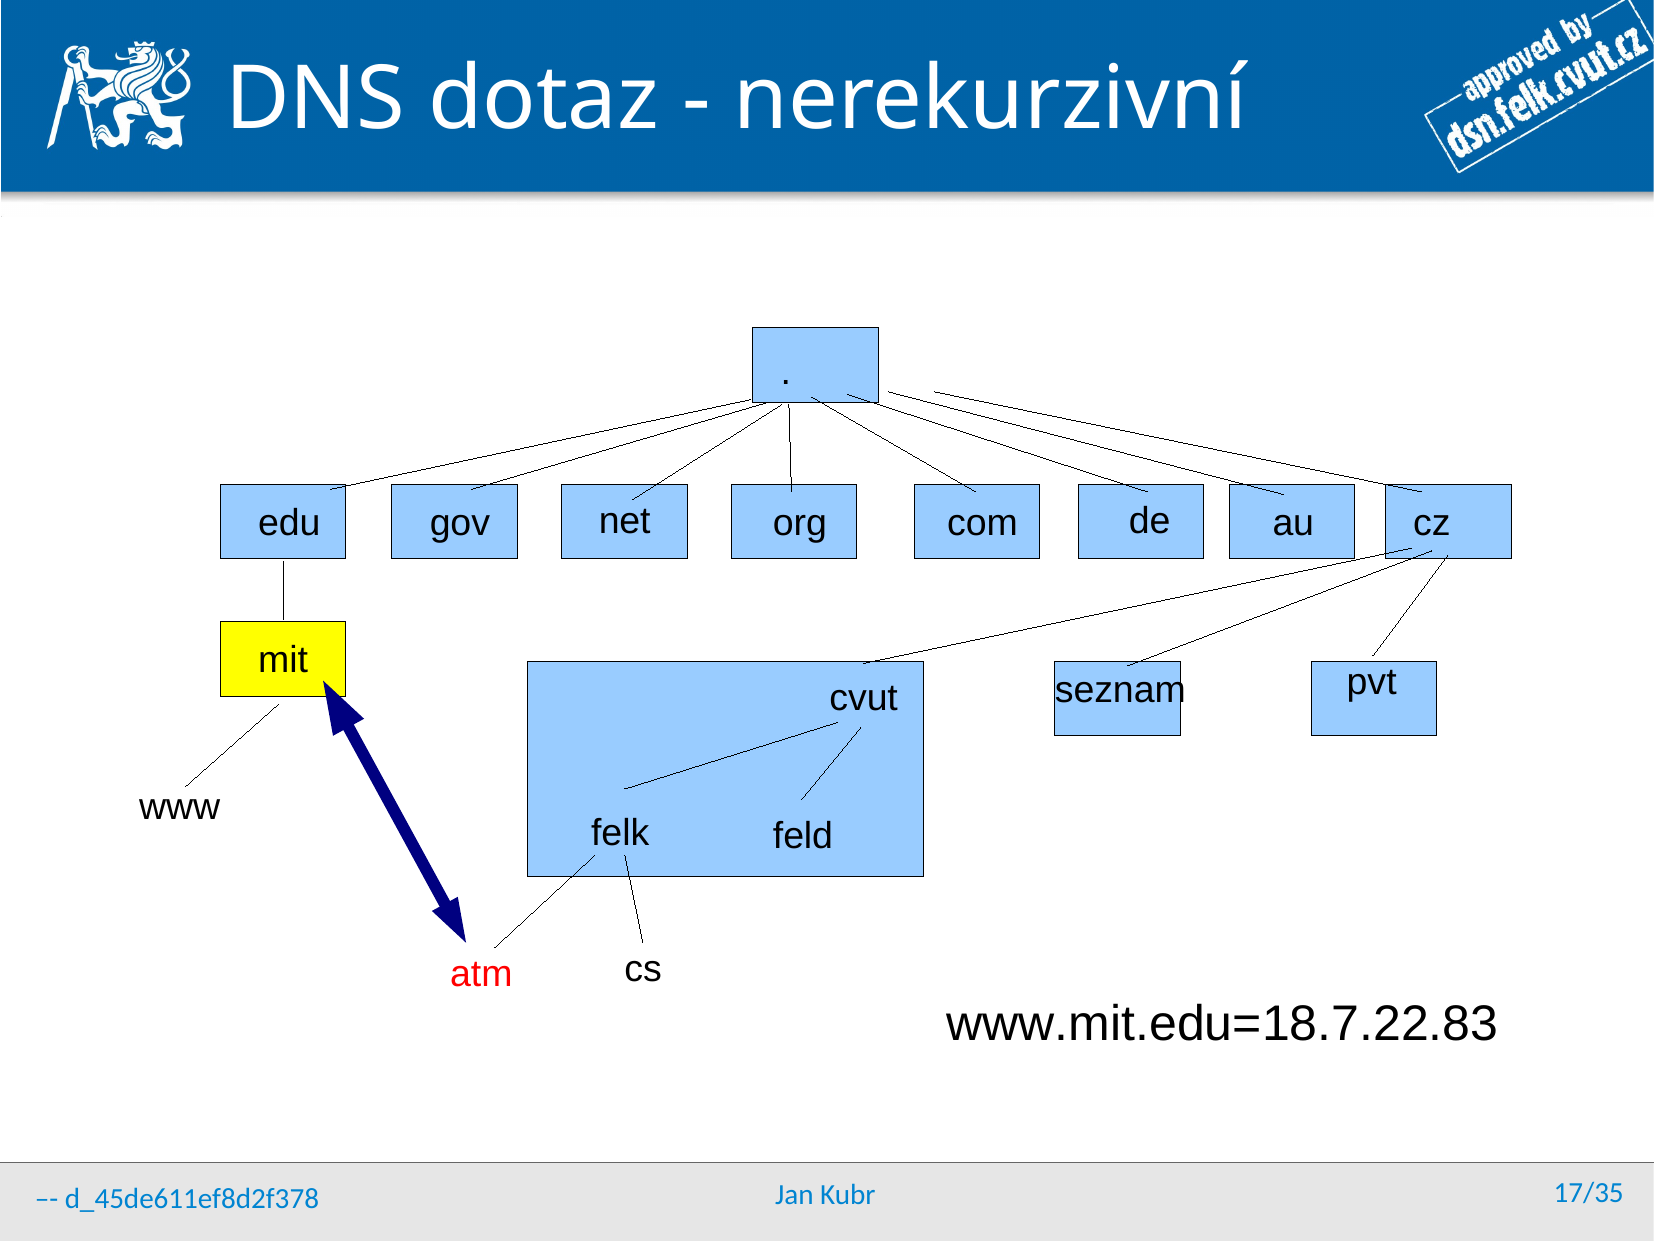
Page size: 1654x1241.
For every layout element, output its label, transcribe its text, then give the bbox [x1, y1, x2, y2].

text_box [1311, 661, 1437, 736]
text_box felk [576, 804, 665, 862]
text_box edu [243, 494, 336, 552]
text_box mit [220, 621, 346, 697]
text_box cs [609, 940, 677, 997]
text_box cz [1398, 494, 1466, 552]
text_box cvut [814, 668, 913, 726]
text_box . [765, 343, 807, 401]
text_box au [1257, 494, 1329, 552]
text_box de [1114, 491, 1186, 549]
text_box pvt [1331, 653, 1412, 711]
text_box org [758, 494, 842, 552]
title DNS dotaz - nerekurzivní [225, 0, 1426, 188]
text_box [561, 484, 688, 559]
picture [1, 0, 1654, 217]
text_box [914, 484, 1040, 559]
text_box [391, 484, 518, 559]
text_box [731, 484, 857, 559]
text_box gov [414, 494, 505, 552]
text_box [752, 327, 879, 403]
text_box [1229, 484, 1355, 559]
text_box com [932, 494, 1033, 552]
text_box feld [758, 806, 849, 864]
text_box www.mit.edu=18.7.22.83 [932, 987, 1514, 1059]
text_box [220, 484, 346, 559]
text_box [1078, 484, 1204, 559]
text_box [1054, 718, 1181, 736]
text_box seznam [1039, 660, 1201, 718]
text_box [1385, 484, 1512, 559]
text_box [527, 661, 924, 877]
text_box www [124, 778, 236, 836]
text_box net [583, 491, 666, 549]
text_box atm [435, 945, 528, 1002]
